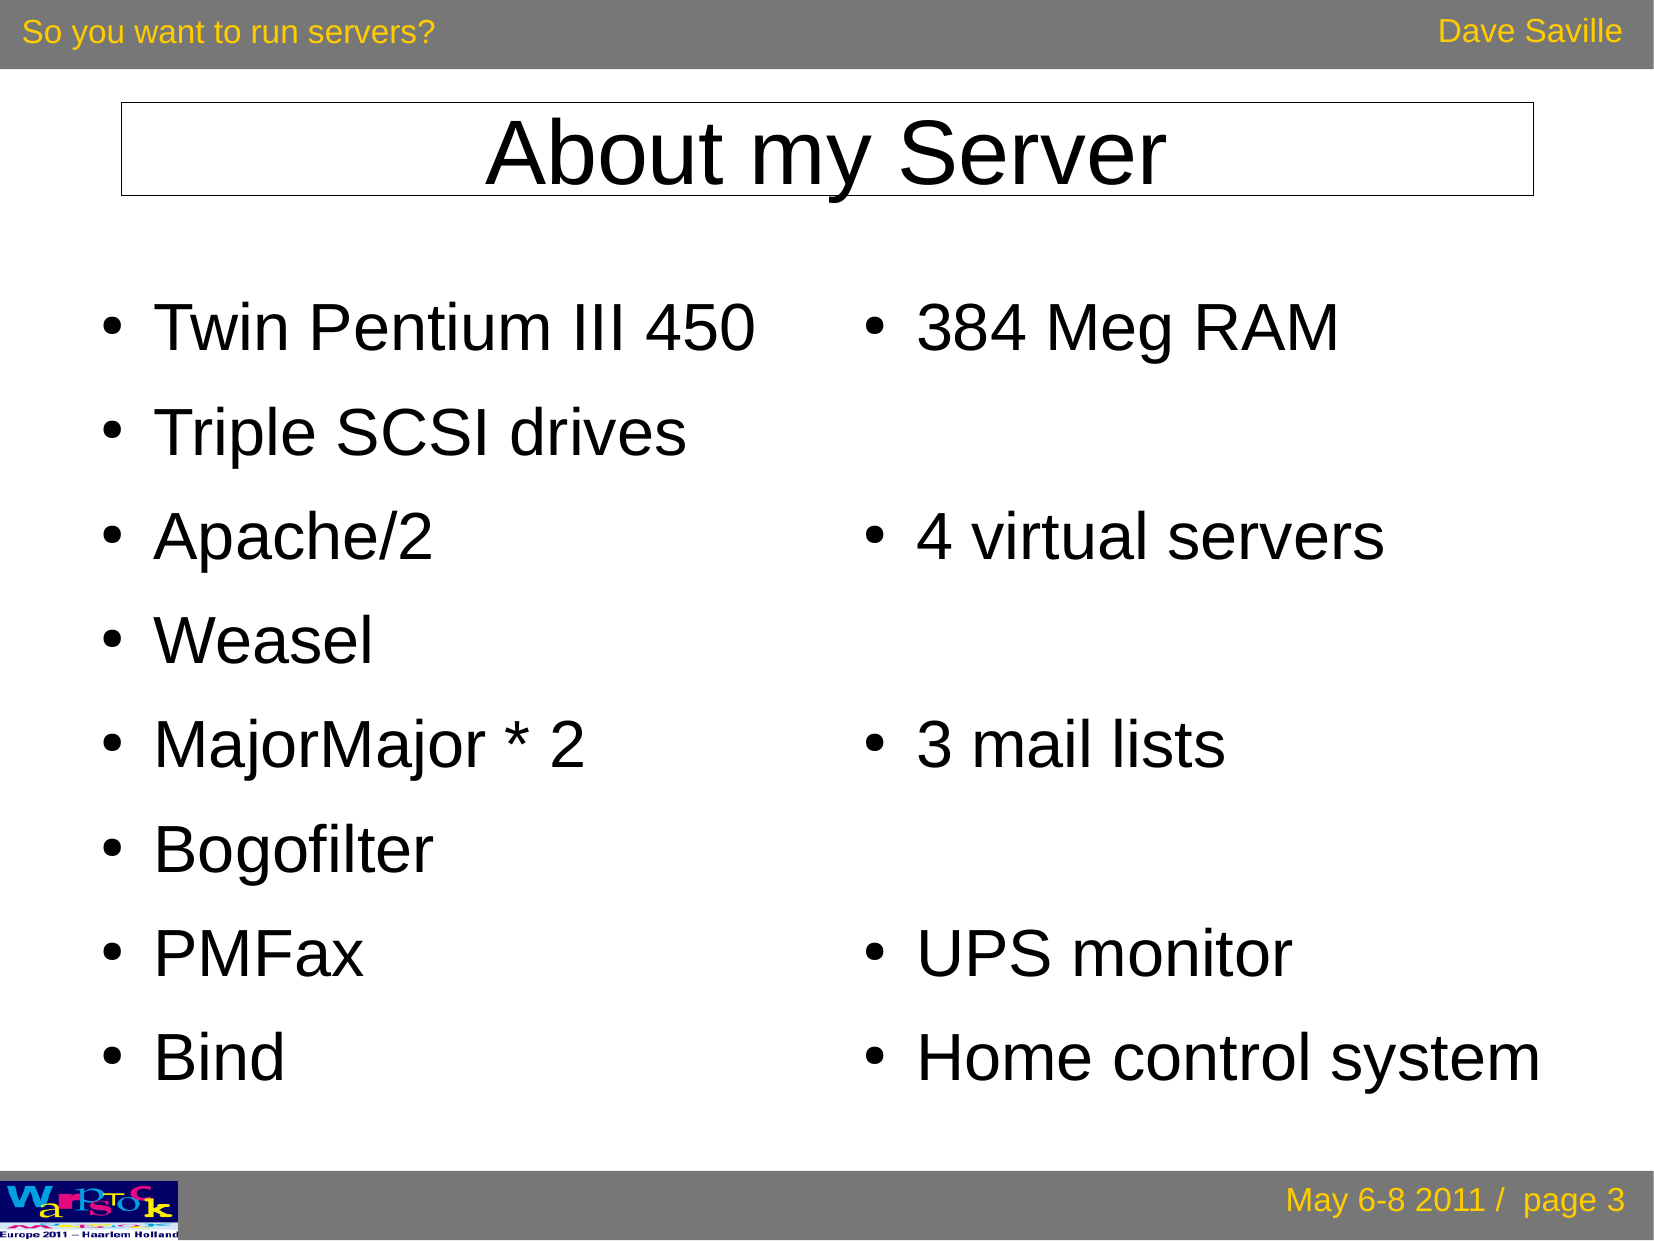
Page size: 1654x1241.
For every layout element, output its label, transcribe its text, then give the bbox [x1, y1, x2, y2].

picture [0, 1181, 178, 1241]
list Twin Pentium III 450 Triple SCSI drives Apache/2 Weasel MajorMajor * 2 Bogofilter PMFax Bind [82, 290, 809, 1109]
title About my Server [82, 49, 1571, 257]
list 384 Meg RAM 4 virtual servers 3 mail lists UPS monitor Home control system [845, 290, 1572, 1109]
